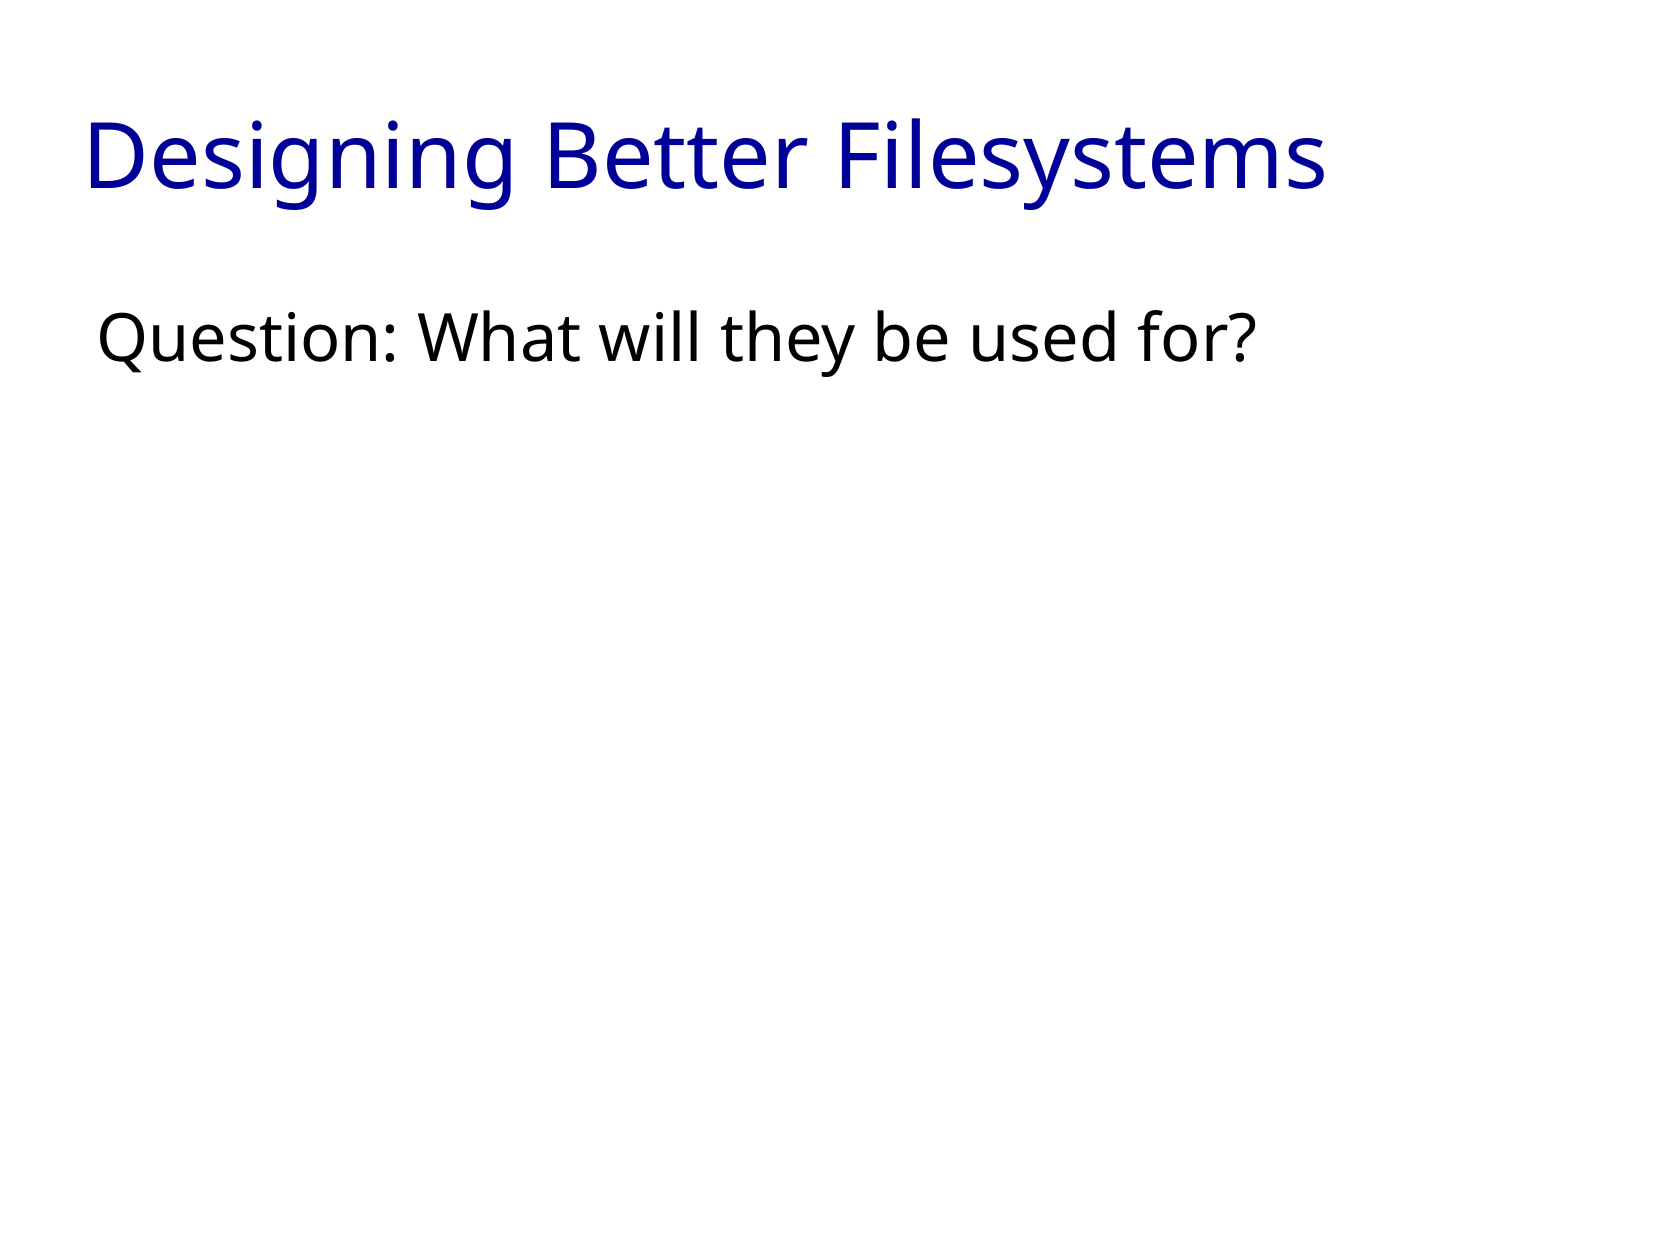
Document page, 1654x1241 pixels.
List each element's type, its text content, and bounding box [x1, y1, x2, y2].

list Question: What will they be used for? [60, 290, 1571, 1096]
title Designing Better Filesystems [82, 49, 1571, 257]
